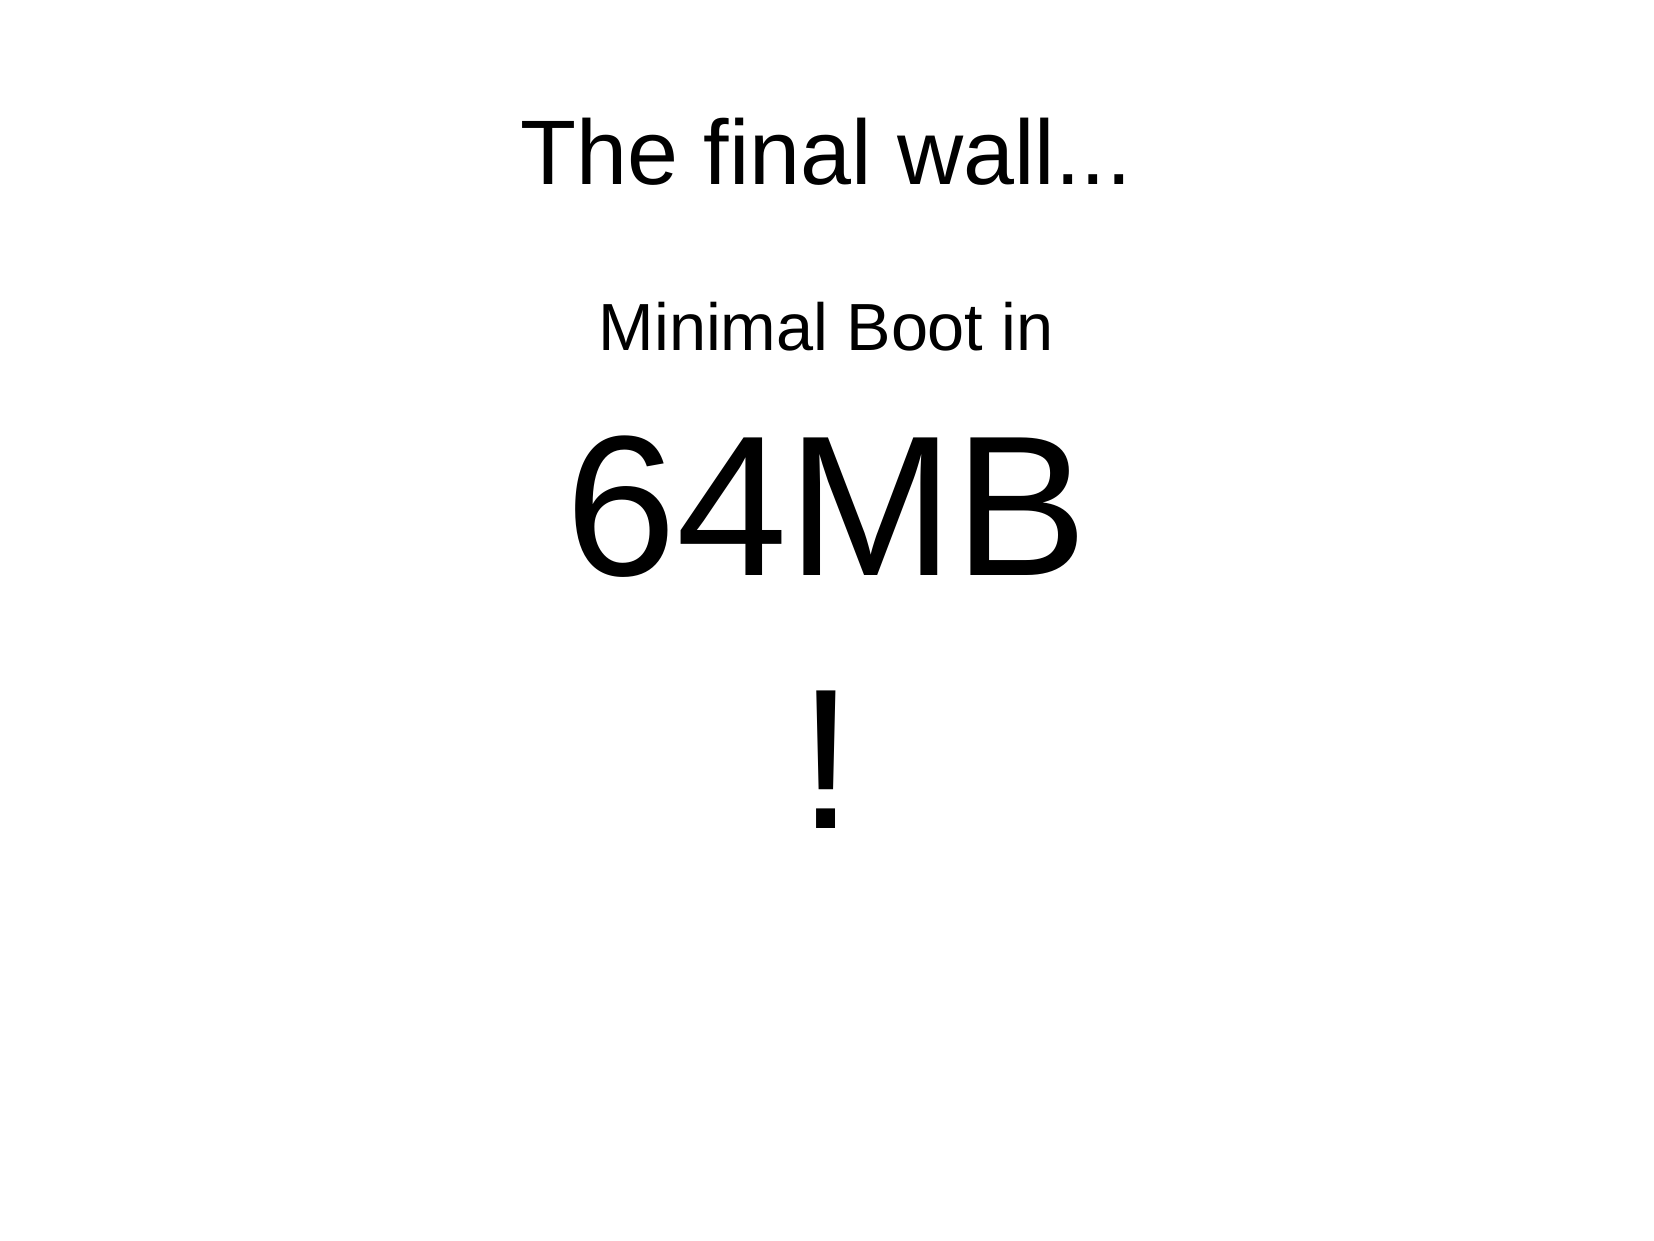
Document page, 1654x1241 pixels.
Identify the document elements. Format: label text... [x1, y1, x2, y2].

list Minimal Boot in 64MB ! [82, 290, 1571, 1010]
title The final wall... [82, 49, 1571, 257]
